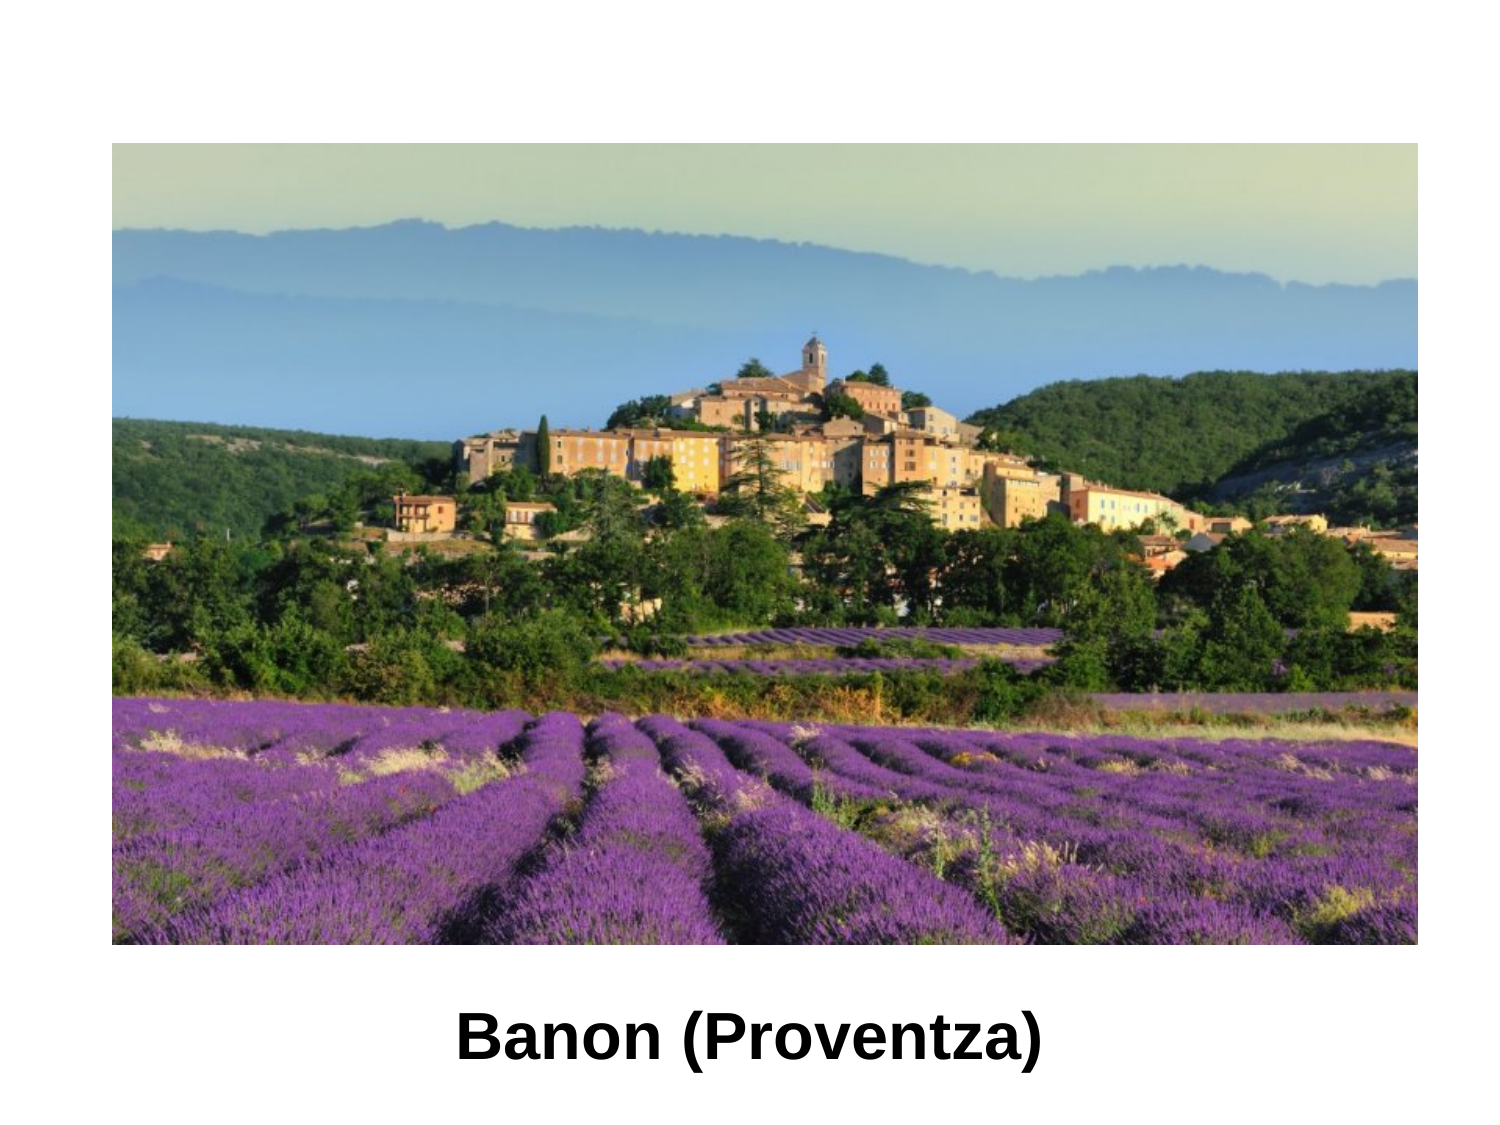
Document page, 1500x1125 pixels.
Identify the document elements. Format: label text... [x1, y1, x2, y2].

picture [112, 143, 1418, 945]
text_box Banon (Proventza) [0, 992, 1500, 1105]
